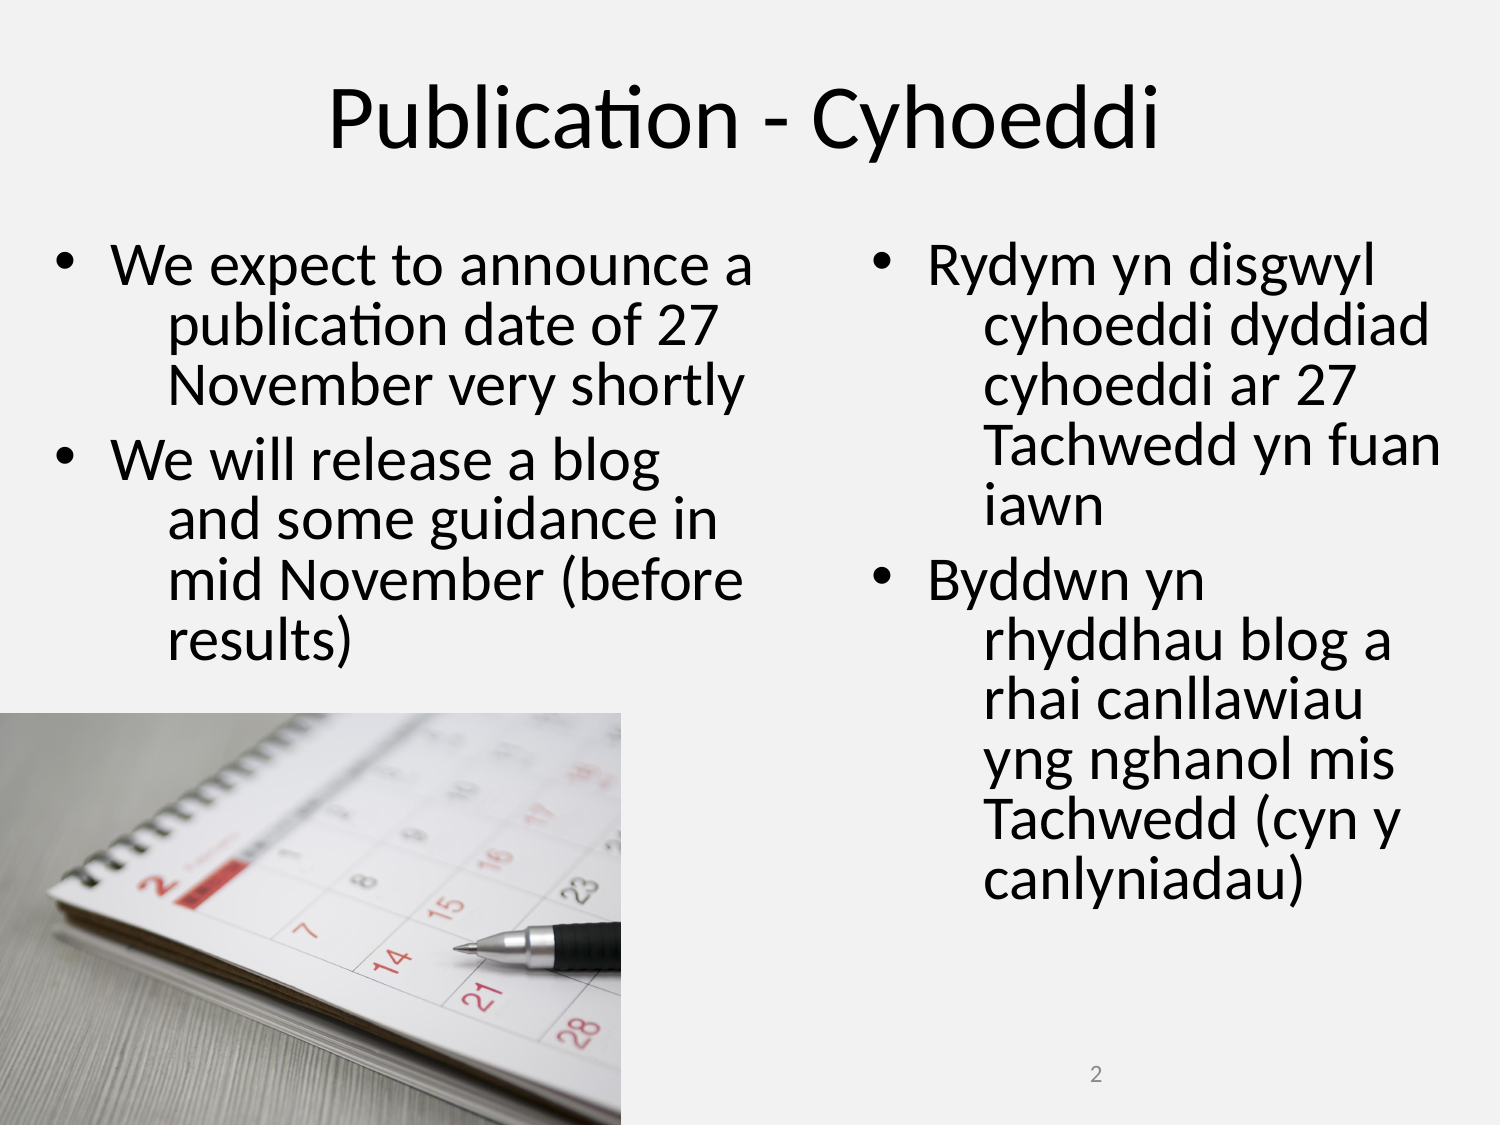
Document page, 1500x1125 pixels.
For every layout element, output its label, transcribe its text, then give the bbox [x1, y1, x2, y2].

title Publication - Cyhoeddi [69, 18, 1420, 206]
picture [0, 713, 621, 1125]
text_box 2 [1074, 1042, 1426, 1103]
text_box Rydym yn disgwyl cyhoeddi dyddiad cyhoeddi ar 27 Tachwedd yn fuan iawn Byddwn yn rhyddhau blog a rhai canllawiau yng nghanol mis Tachwedd (cyn y canlyniadau) [856, 230, 1461, 1003]
list We expect to announce a publication date of 27 November very shortly We will release a blog and some guidance in mid November (before results) [39, 230, 774, 696]
